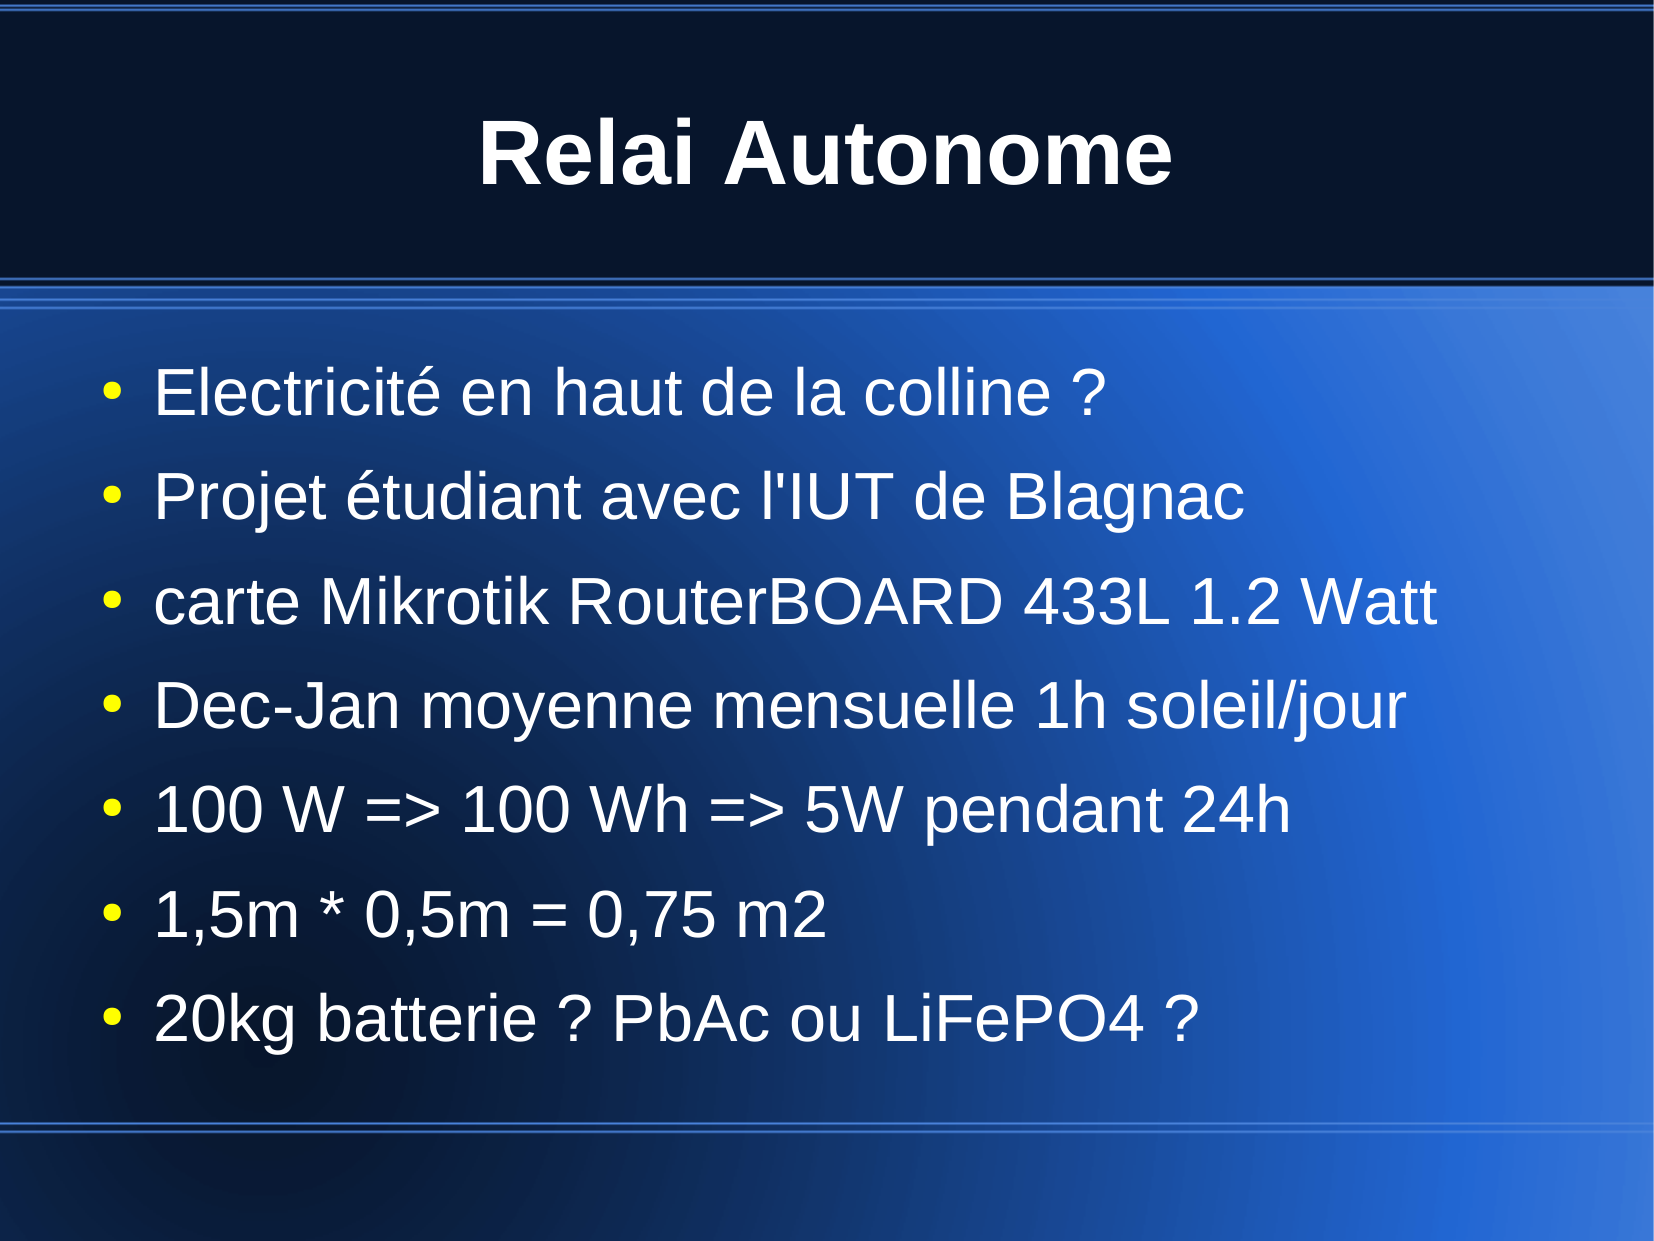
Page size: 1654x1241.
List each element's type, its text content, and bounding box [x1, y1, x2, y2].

title Relai Autonome [82, 56, 1571, 250]
list Electricité en haut de la colline ? Projet étudiant avec l'IUT de Blagnac carte Mikrotik RouterBOARD 433L 1.2 Watt Dec-Jan moyenne mensuelle 1h soleil/jour 100 W => 100 Wh => 5W pendant 24h 1,5m * 0,5m = 0,75 m2 20kg batterie ? PbAc ou LiFePO4 ? [82, 355, 1571, 1159]
picture [0, 0, 1654, 1241]
